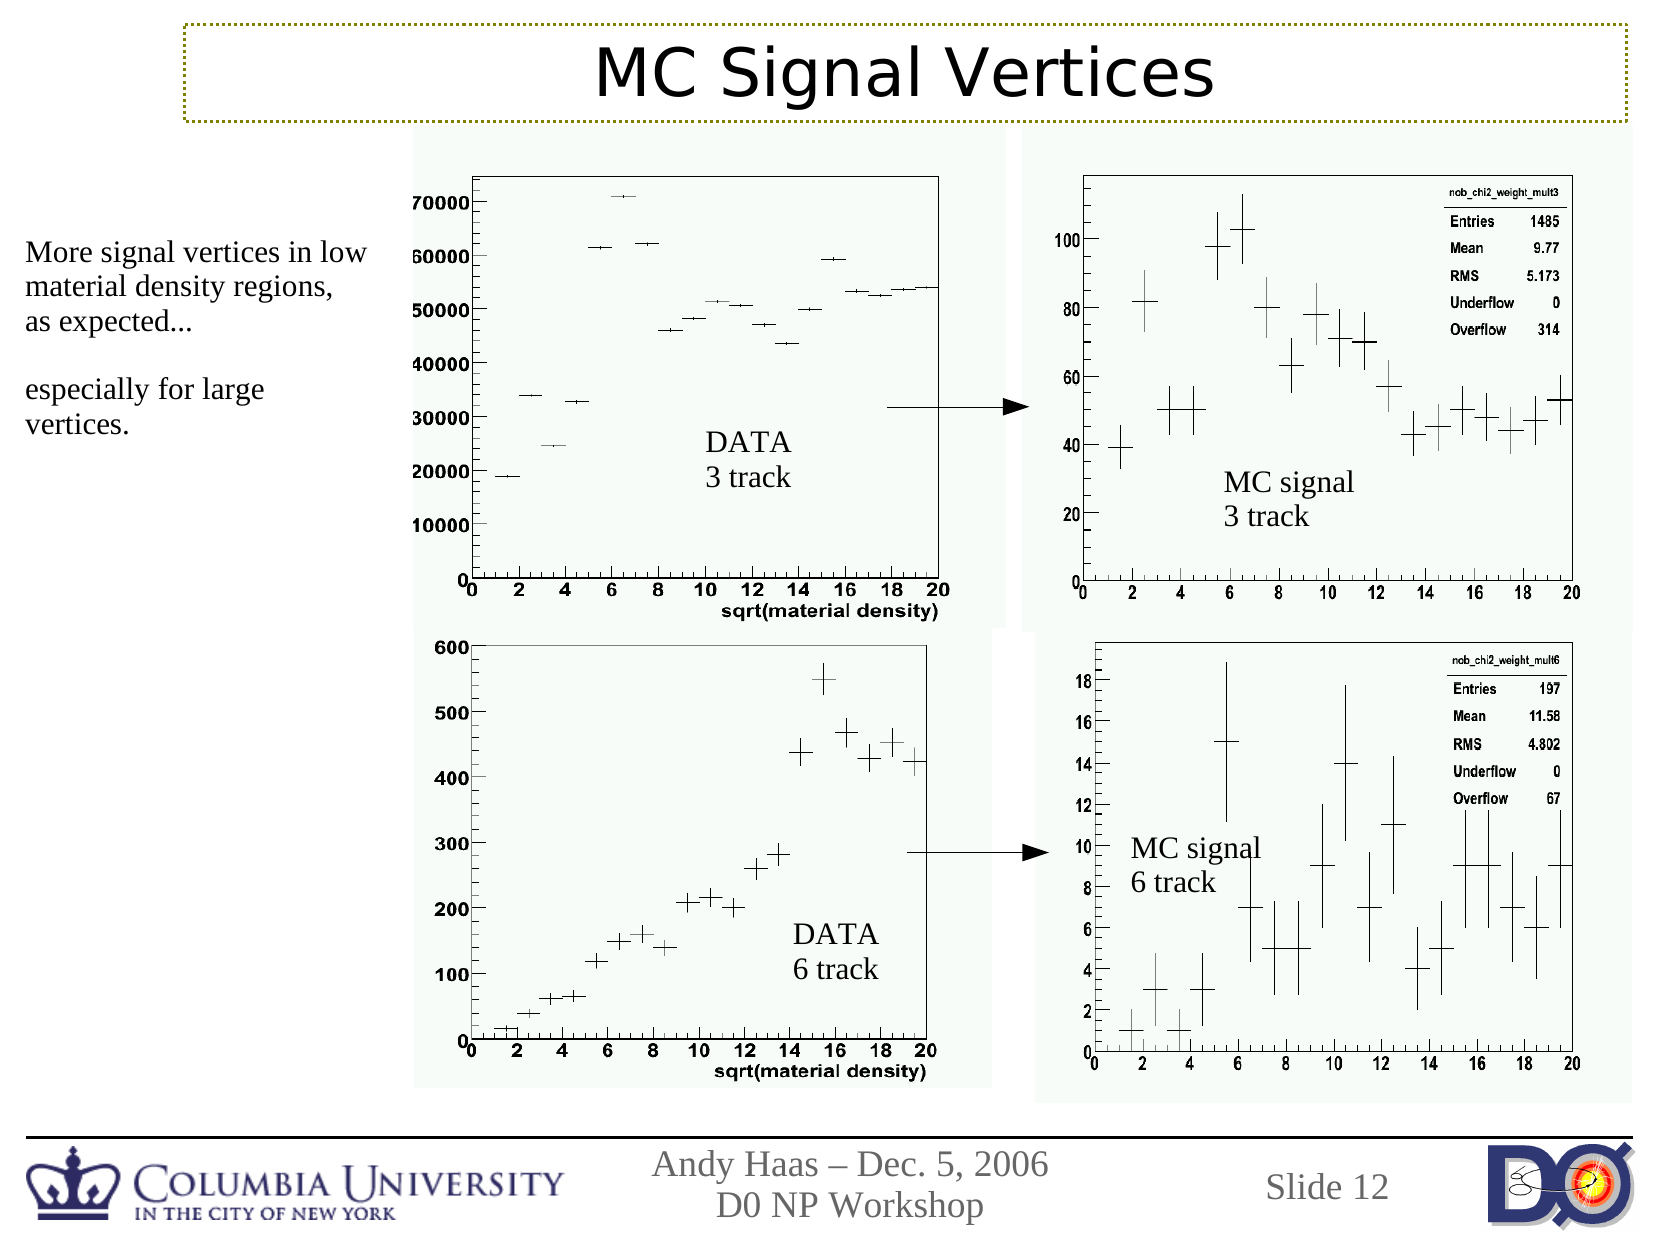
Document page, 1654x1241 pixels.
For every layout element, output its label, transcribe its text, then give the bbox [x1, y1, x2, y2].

text_box MC signal 3 track [1223, 464, 1356, 536]
title MC Signal Vertices [184, 24, 1627, 122]
text_box More signal vertices in low material density regions, as expected... especially for large vertices. [25, 234, 375, 448]
picture [1479, 1140, 1639, 1233]
picture [1022, 125, 1633, 1103]
text_box DATA 3 track [705, 425, 793, 497]
text_box DATA 6 track [792, 916, 880, 988]
picture [26, 1146, 565, 1220]
picture [413, 125, 1006, 1088]
text_box MC signal 6 track [1130, 830, 1263, 902]
